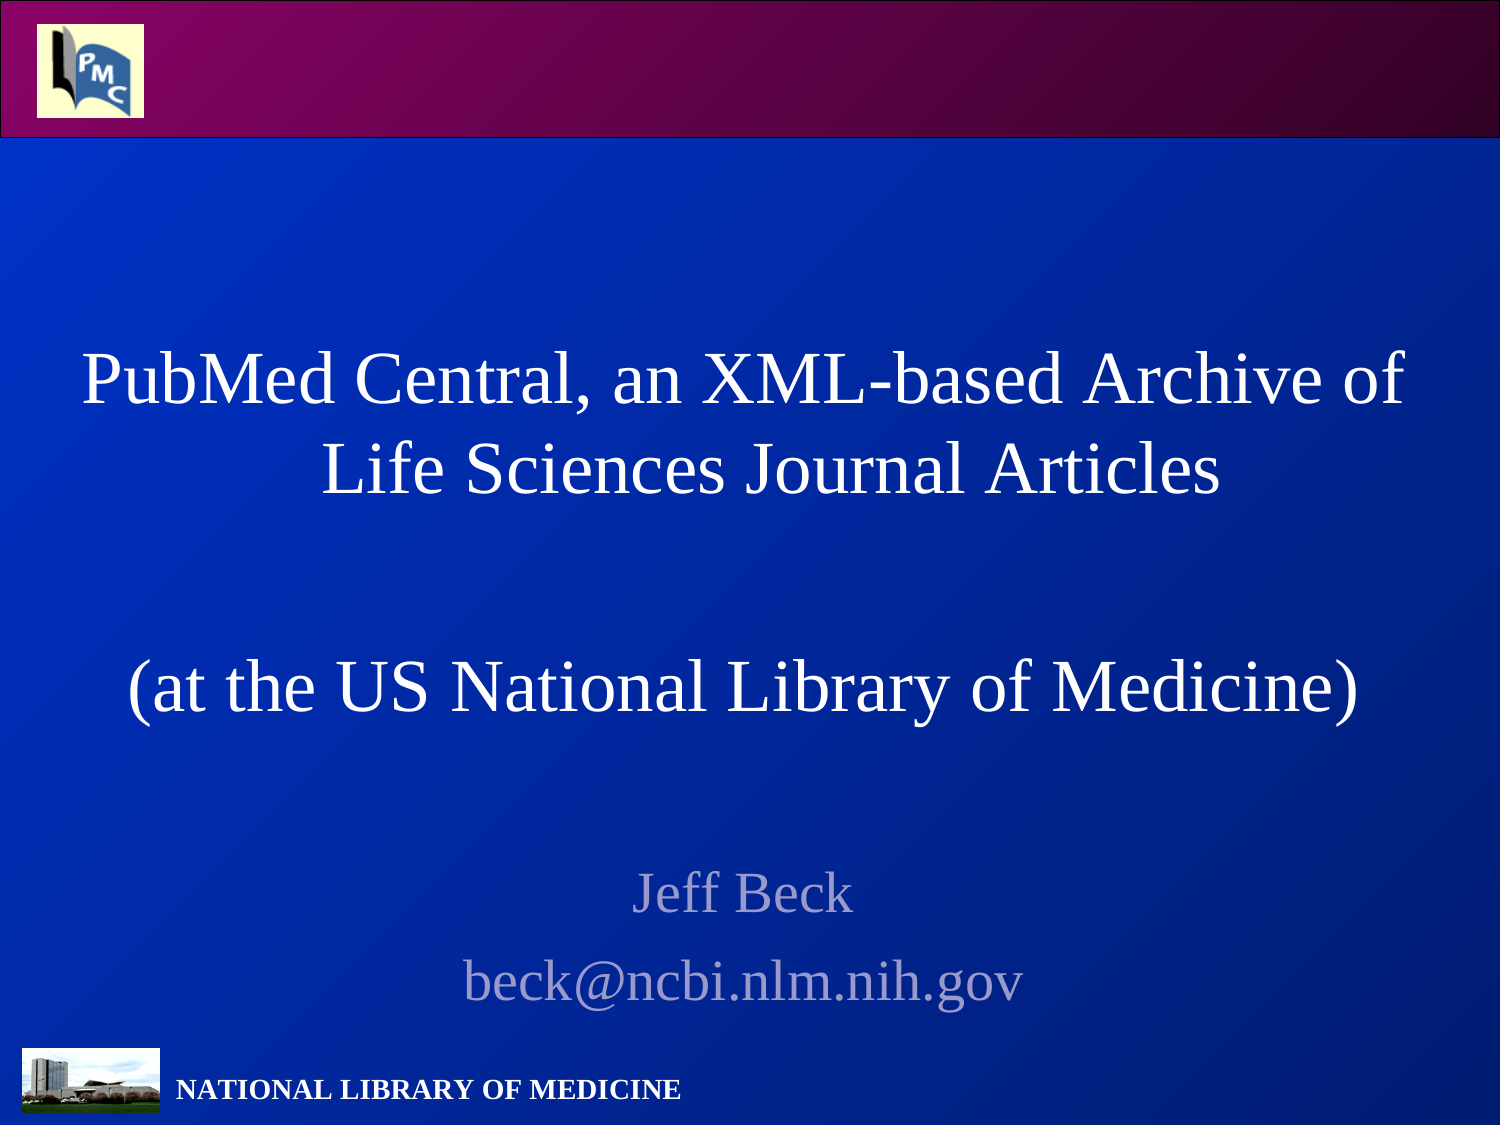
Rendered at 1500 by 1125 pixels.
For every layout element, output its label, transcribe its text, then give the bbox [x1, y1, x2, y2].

picture [22, 1048, 160, 1113]
list PubMed Central, an XML-based Archive of Life Sciences Journal Articles (at the US National Library of Medicine) Jeff Beck beck@ncbi.nlm.nih.gov [24, 212, 1463, 1026]
